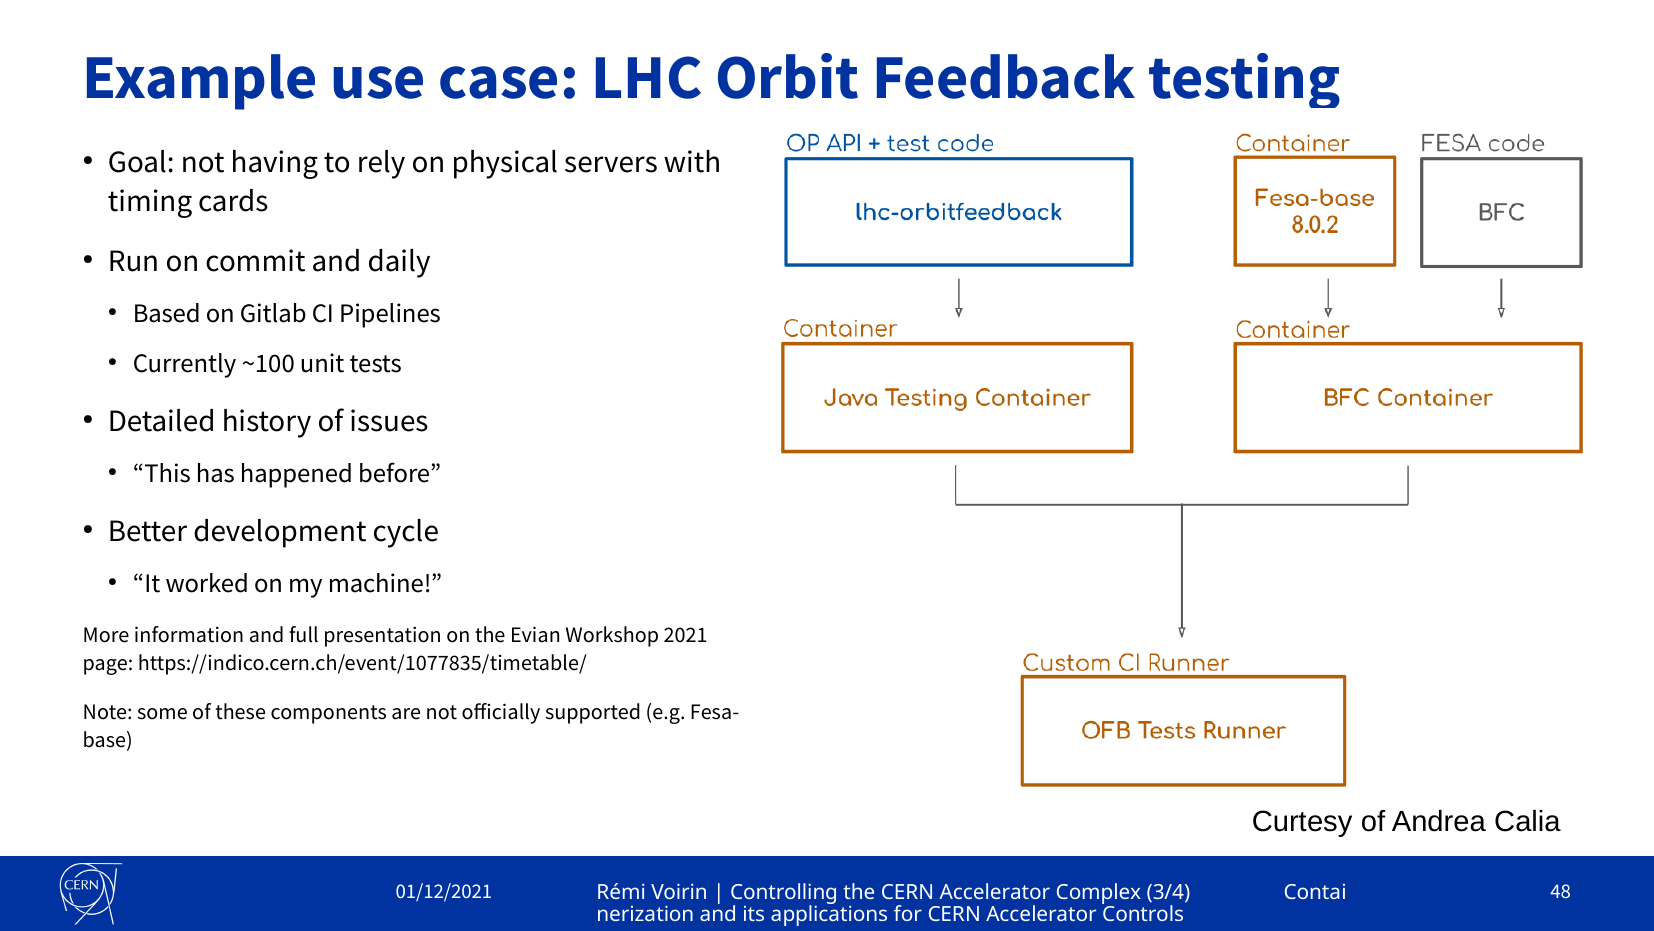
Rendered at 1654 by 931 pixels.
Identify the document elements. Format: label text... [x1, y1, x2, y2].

list Goal: not having to rely on physical servers with timing cards Run on commit and daily Based on Gitlab CI Pipelines Currently ~100 unit tests Detailed history of issues “This has happened before” Better development cycle “It worked on my machine!” More information and full presentation on the Evian Workshop 2021 page: https://indico.cern.ch/event/1077835/timetable/ Note: some of these components are not officially supported (e.g. Fesa-base) [82, 141, 749, 758]
text_box Curtesy of Andrea Calia [1237, 797, 1654, 850]
picture [56, 859, 127, 928]
picture [748, 108, 1607, 804]
title Example use case: LHC Orbit Feedback testing [82, 37, 1571, 141]
